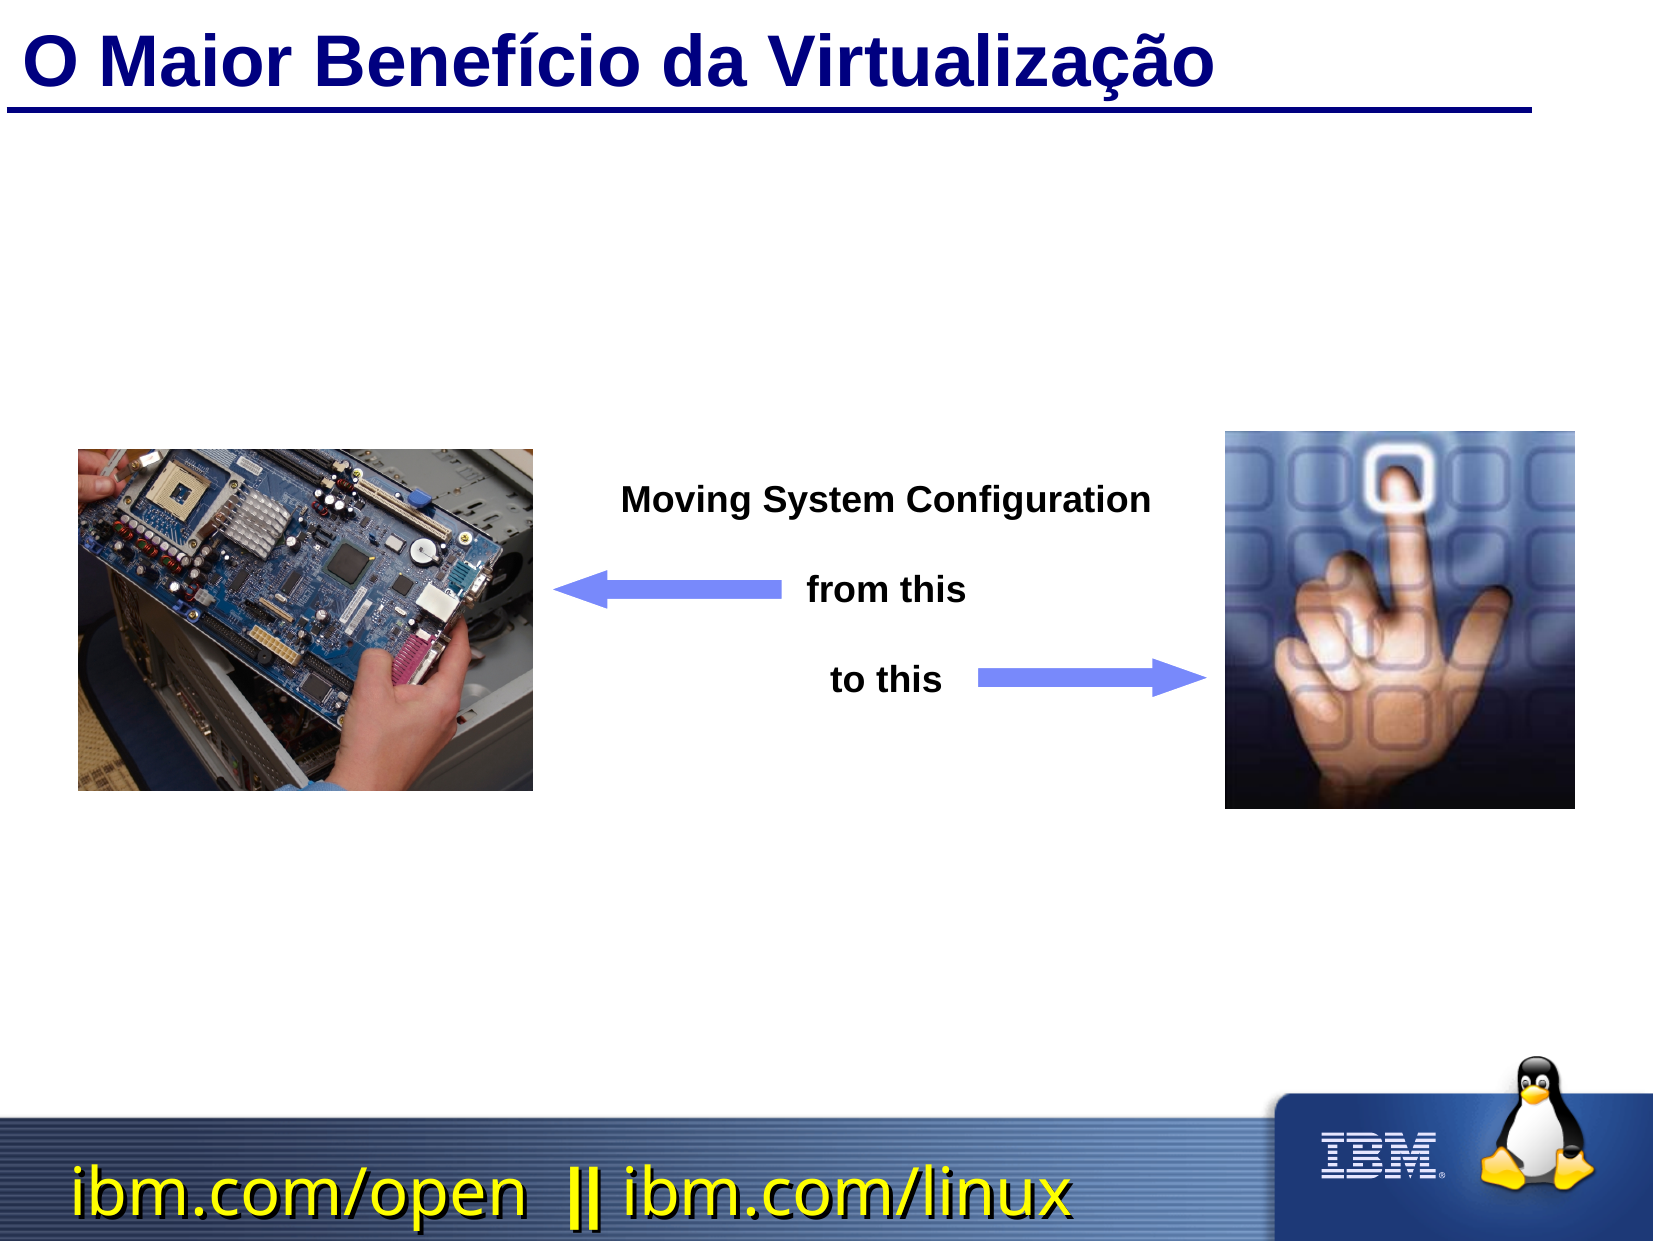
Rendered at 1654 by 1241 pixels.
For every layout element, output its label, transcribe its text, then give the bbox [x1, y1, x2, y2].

picture [0, 1055, 1653, 1241]
text_box [550, 568, 783, 610]
text_box [977, 657, 1210, 699]
picture [1225, 431, 1576, 809]
picture [78, 449, 533, 791]
text_box Moving System Configuration from this to this [605, 468, 1168, 709]
text_box O Maior Benefício da Virtualização [22, 15, 1653, 127]
